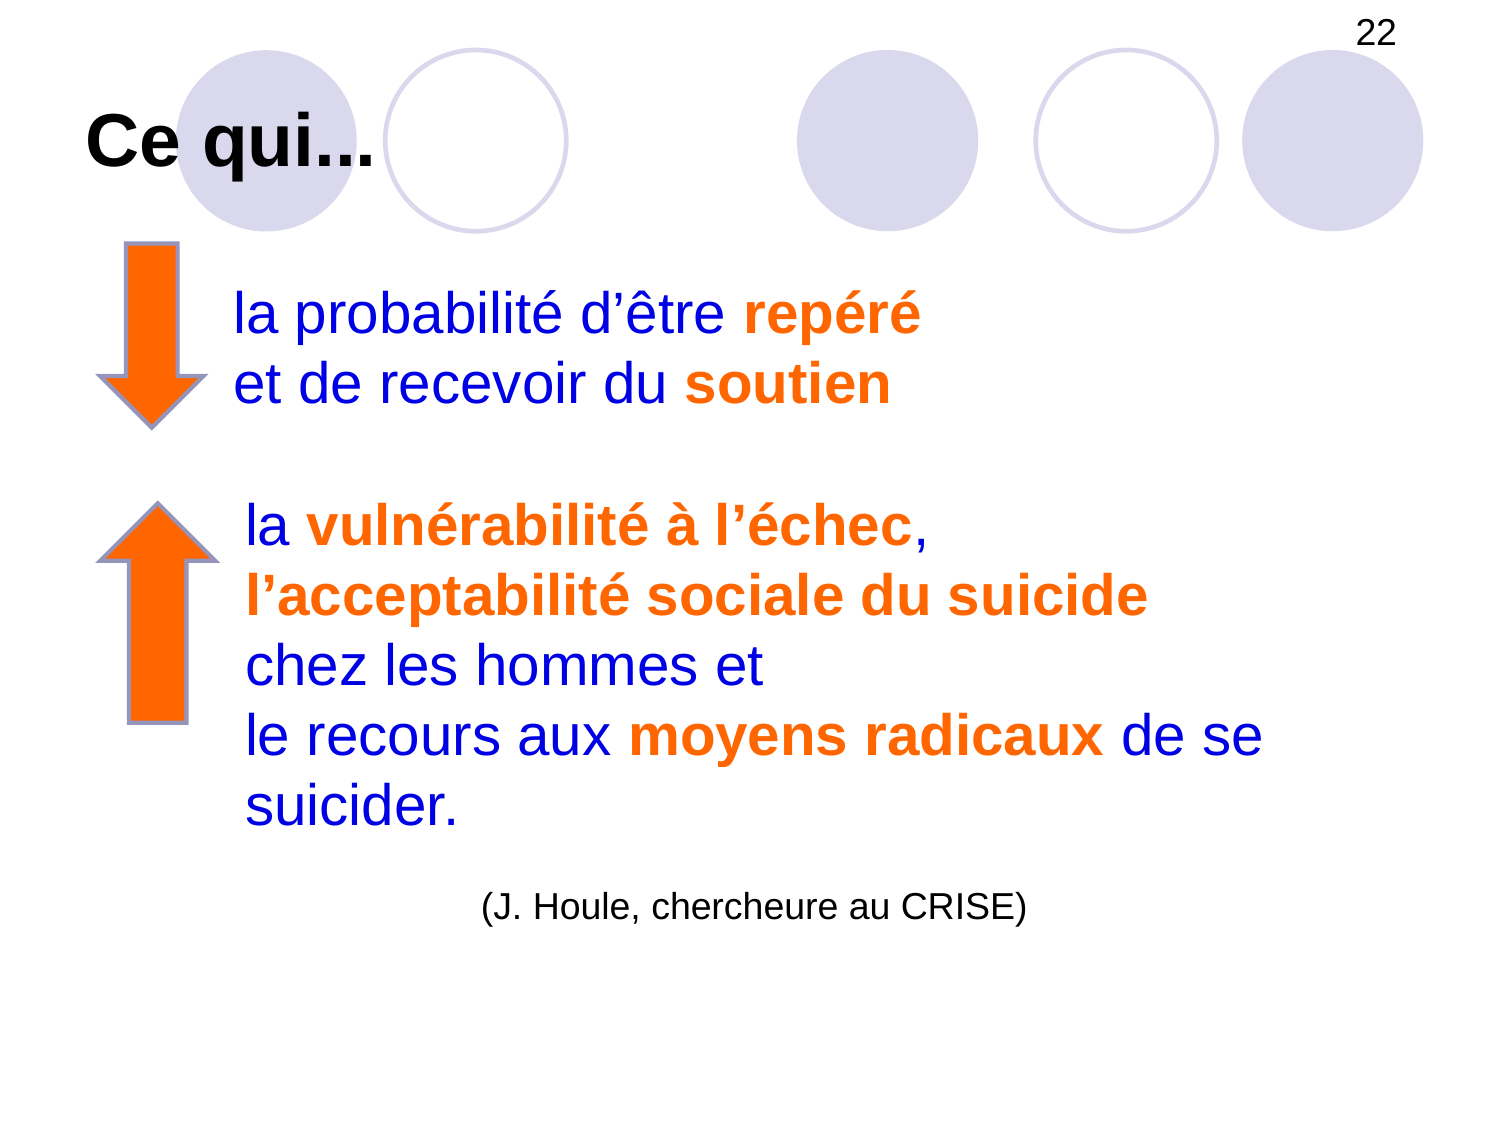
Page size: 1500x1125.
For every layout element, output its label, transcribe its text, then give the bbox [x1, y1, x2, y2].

text_box [100, 503, 216, 723]
text_box Ce qui... [70, 84, 485, 189]
text_box la vulnérabilité à l’échec, l’acceptabilité sociale du suicide chez les hommes et le recours aux moyens radicaux de se suicider. (J. Houle, chercheure au CRISE) [230, 479, 1424, 981]
text_box la probabilité d’être repéré et de recevoir du soutien [218, 267, 1412, 653]
text_box [100, 243, 204, 428]
